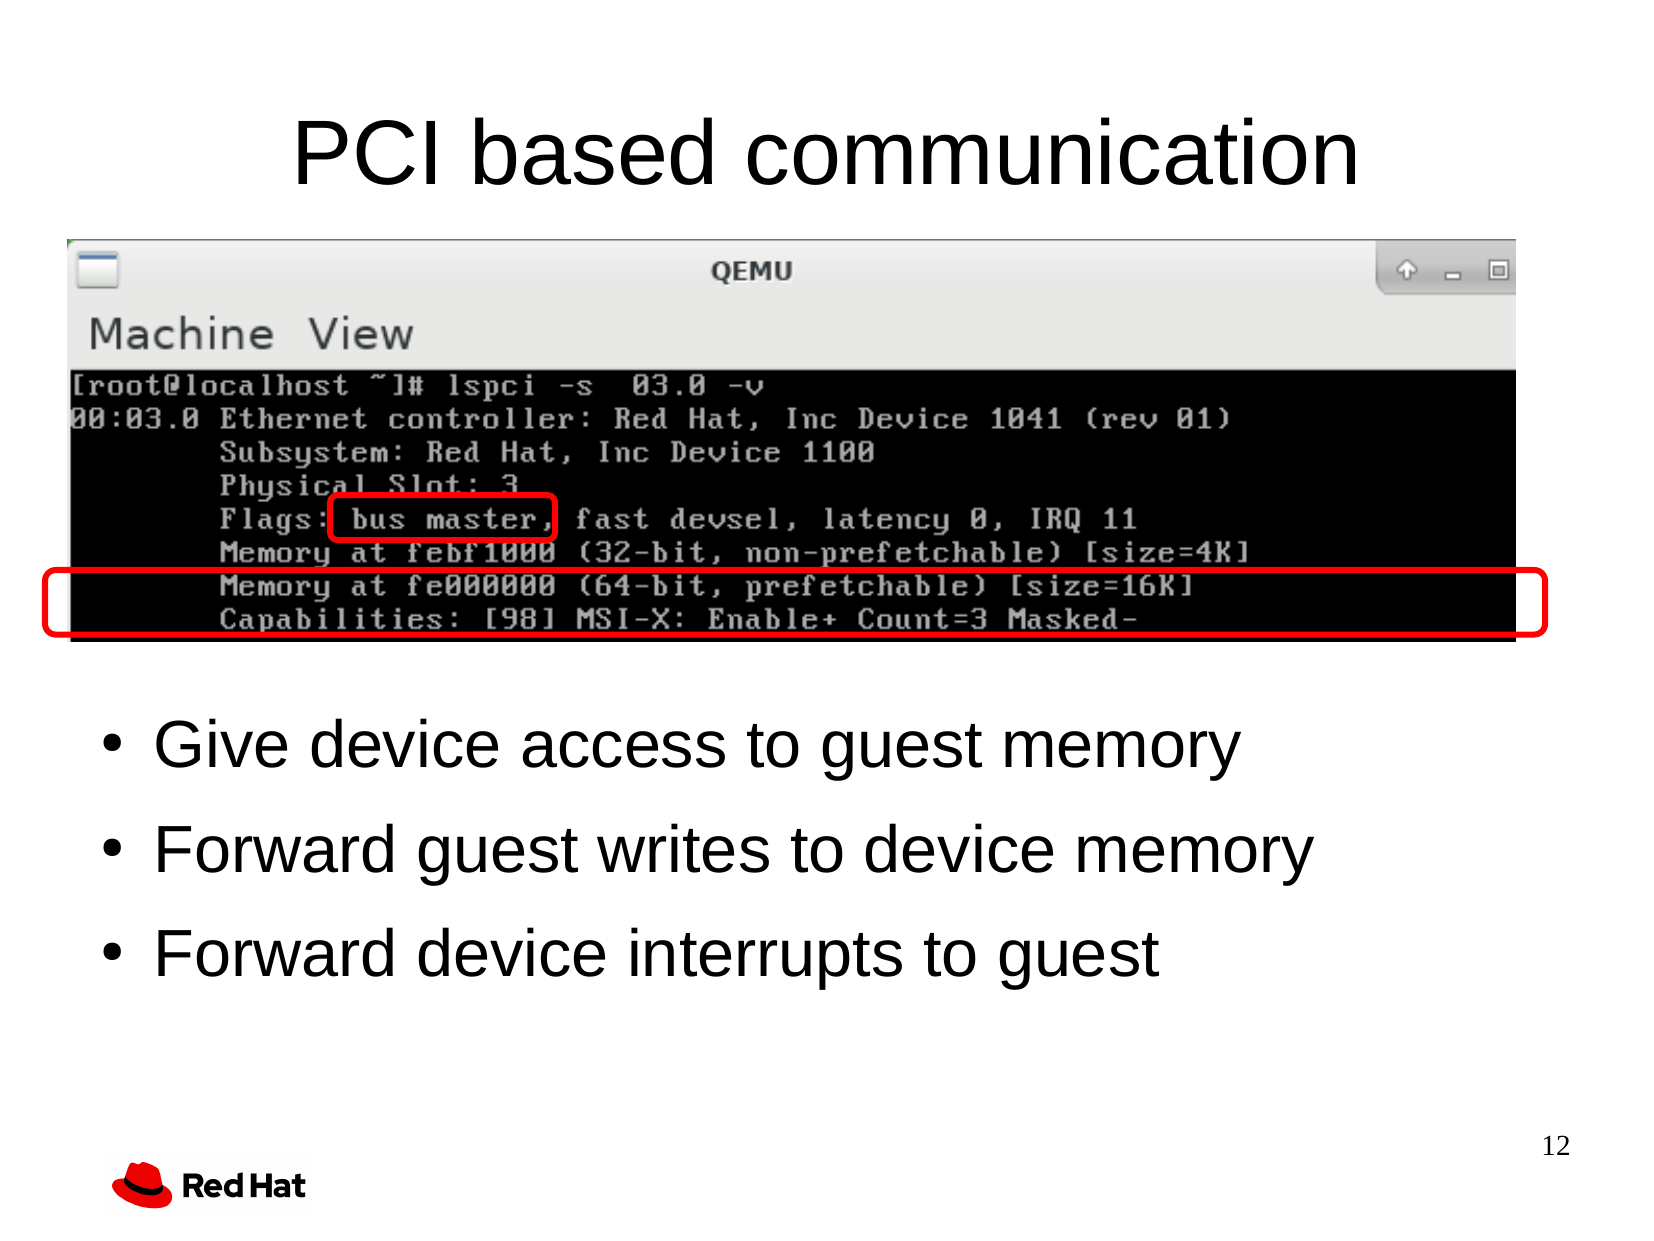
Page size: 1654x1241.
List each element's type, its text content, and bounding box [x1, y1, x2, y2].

text_box [45, 570, 1546, 635]
text_box [330, 495, 556, 541]
list Give device access to guest memory Forward guest writes to device memory Forward device interrupts to guest [82, 290, 1571, 1010]
picture [105, 1154, 314, 1216]
title PCI based communication [82, 49, 1571, 257]
picture [67, 239, 1516, 570]
picture [67, 635, 82, 642]
